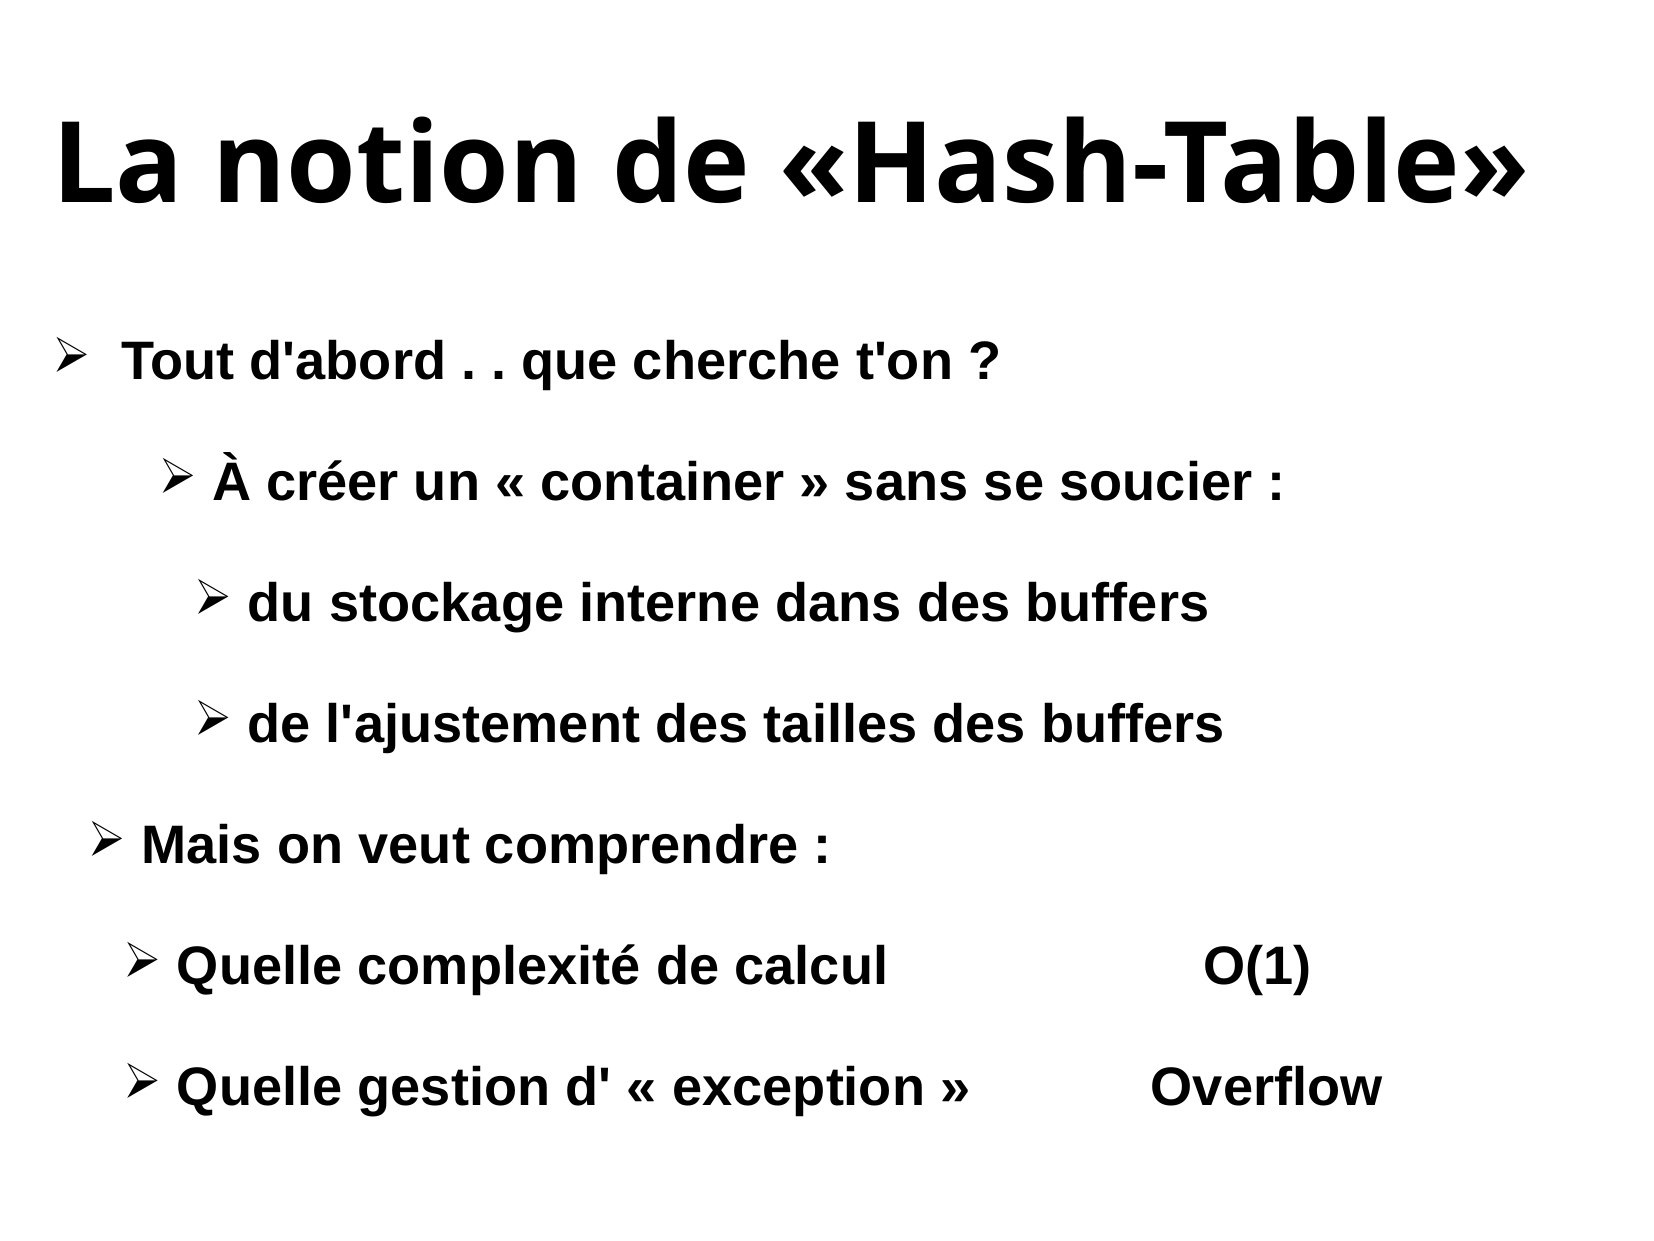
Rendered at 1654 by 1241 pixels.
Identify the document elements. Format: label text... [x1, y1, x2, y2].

text_box La notion de «Hash-Table» [37, 75, 1613, 235]
text_box Tout d'abord . . que cherche t'on ? À créer un « container » sans se soucier : du stockage interne dans des buffers de l'ajustement des tailles des buffers Mais on veut comprendre : Quelle complexité de calcul O(1) Quelle gestion d' « exception » Overflow [37, 262, 1426, 1125]
